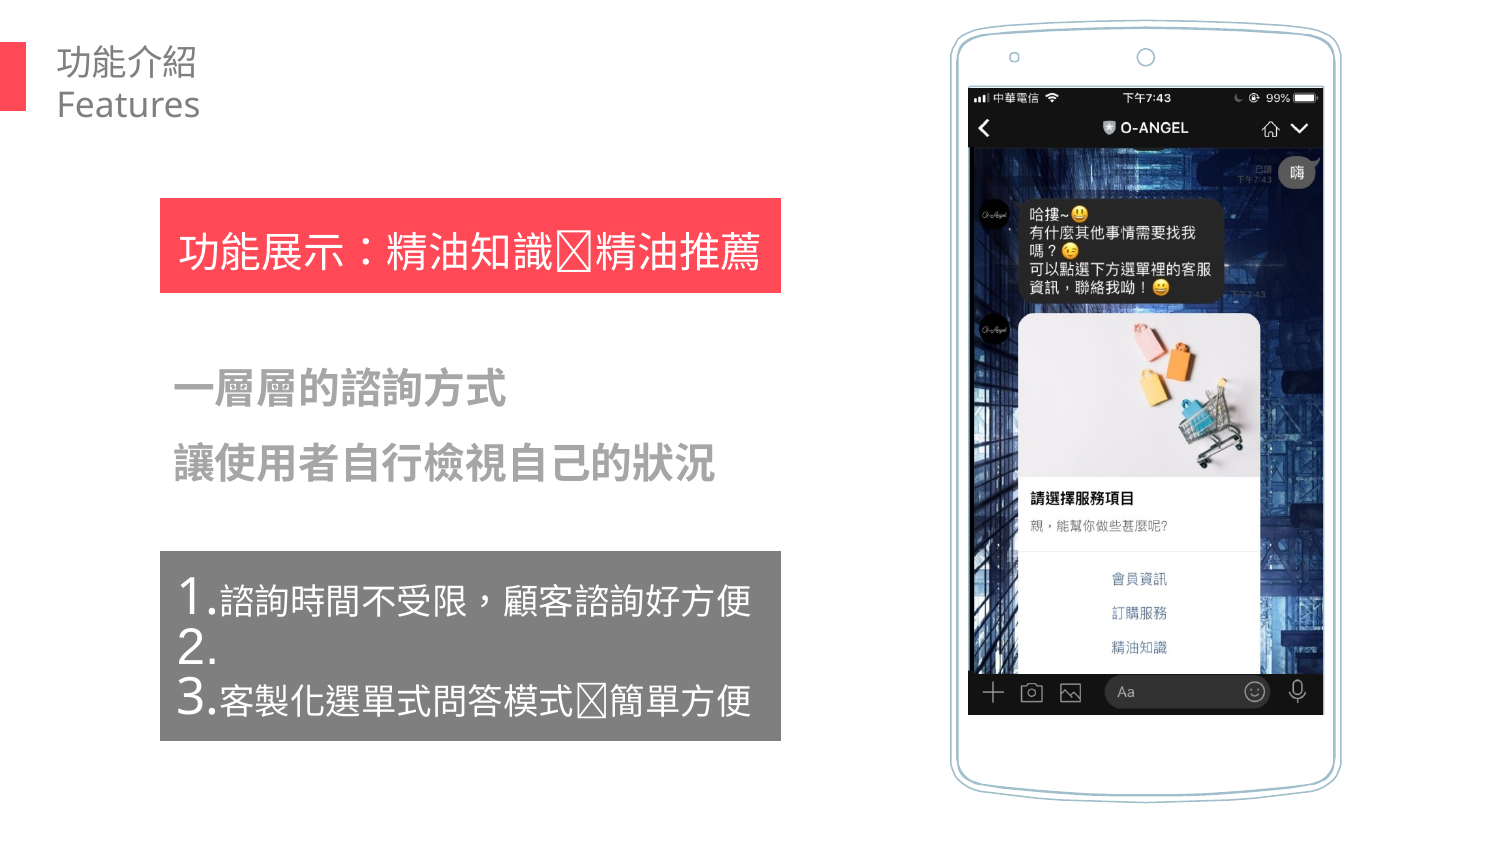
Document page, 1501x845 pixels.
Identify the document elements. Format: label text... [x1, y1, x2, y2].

text_box [160, 271, 781, 293]
text_box [160, 551, 781, 741]
text_box 諮詢時間不受限，顧客諮詢好方便 客製化選單式問答模式簡單方便 [165, 573, 776, 710]
text_box [160, 198, 781, 219]
text_box [950, 0, 1341, 844]
text_box 功能展示：精油知識精油推薦 [159, 219, 782, 271]
text_box 一層層的諮詢方式 讓使用者自行檢視自己的狀況 [161, 331, 753, 499]
text_box 功能介紹 Features [41, 32, 326, 134]
picture [968, 88, 1323, 715]
